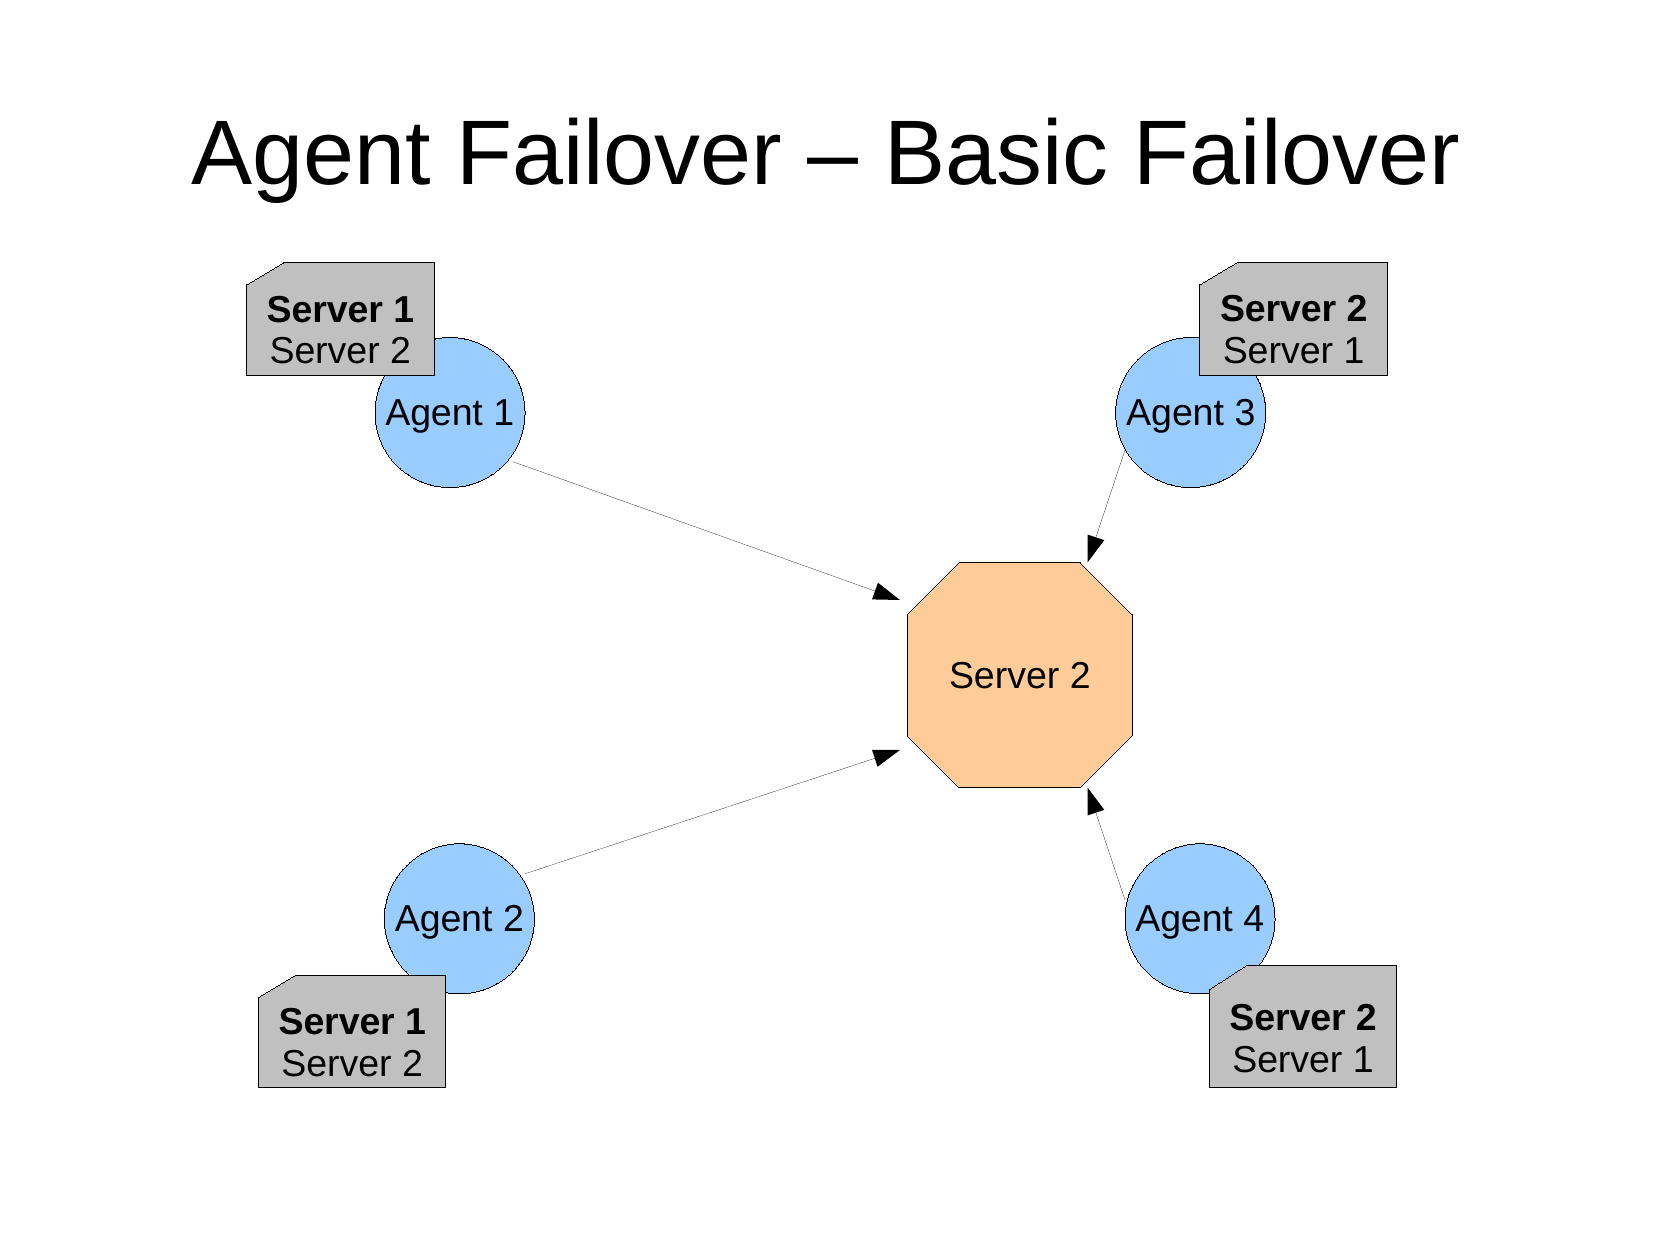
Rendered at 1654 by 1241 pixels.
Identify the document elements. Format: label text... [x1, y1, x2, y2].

text_box Agent 1 [375, 337, 526, 488]
title Agent Failover – Basic Failover [82, 56, 1571, 250]
text_box Server 2 [907, 562, 1133, 788]
text_box Server 2 Server 1 [1209, 965, 1397, 1088]
text_box Server 2 Server 1 [1199, 262, 1388, 376]
text_box Agent 4 [1125, 843, 1276, 994]
text_box Agent 3 [1115, 337, 1266, 488]
text_box Server 1 Server 2 [246, 262, 435, 376]
text_box Server 1 Server 2 [258, 975, 446, 1088]
text_box Agent 2 [384, 843, 535, 994]
